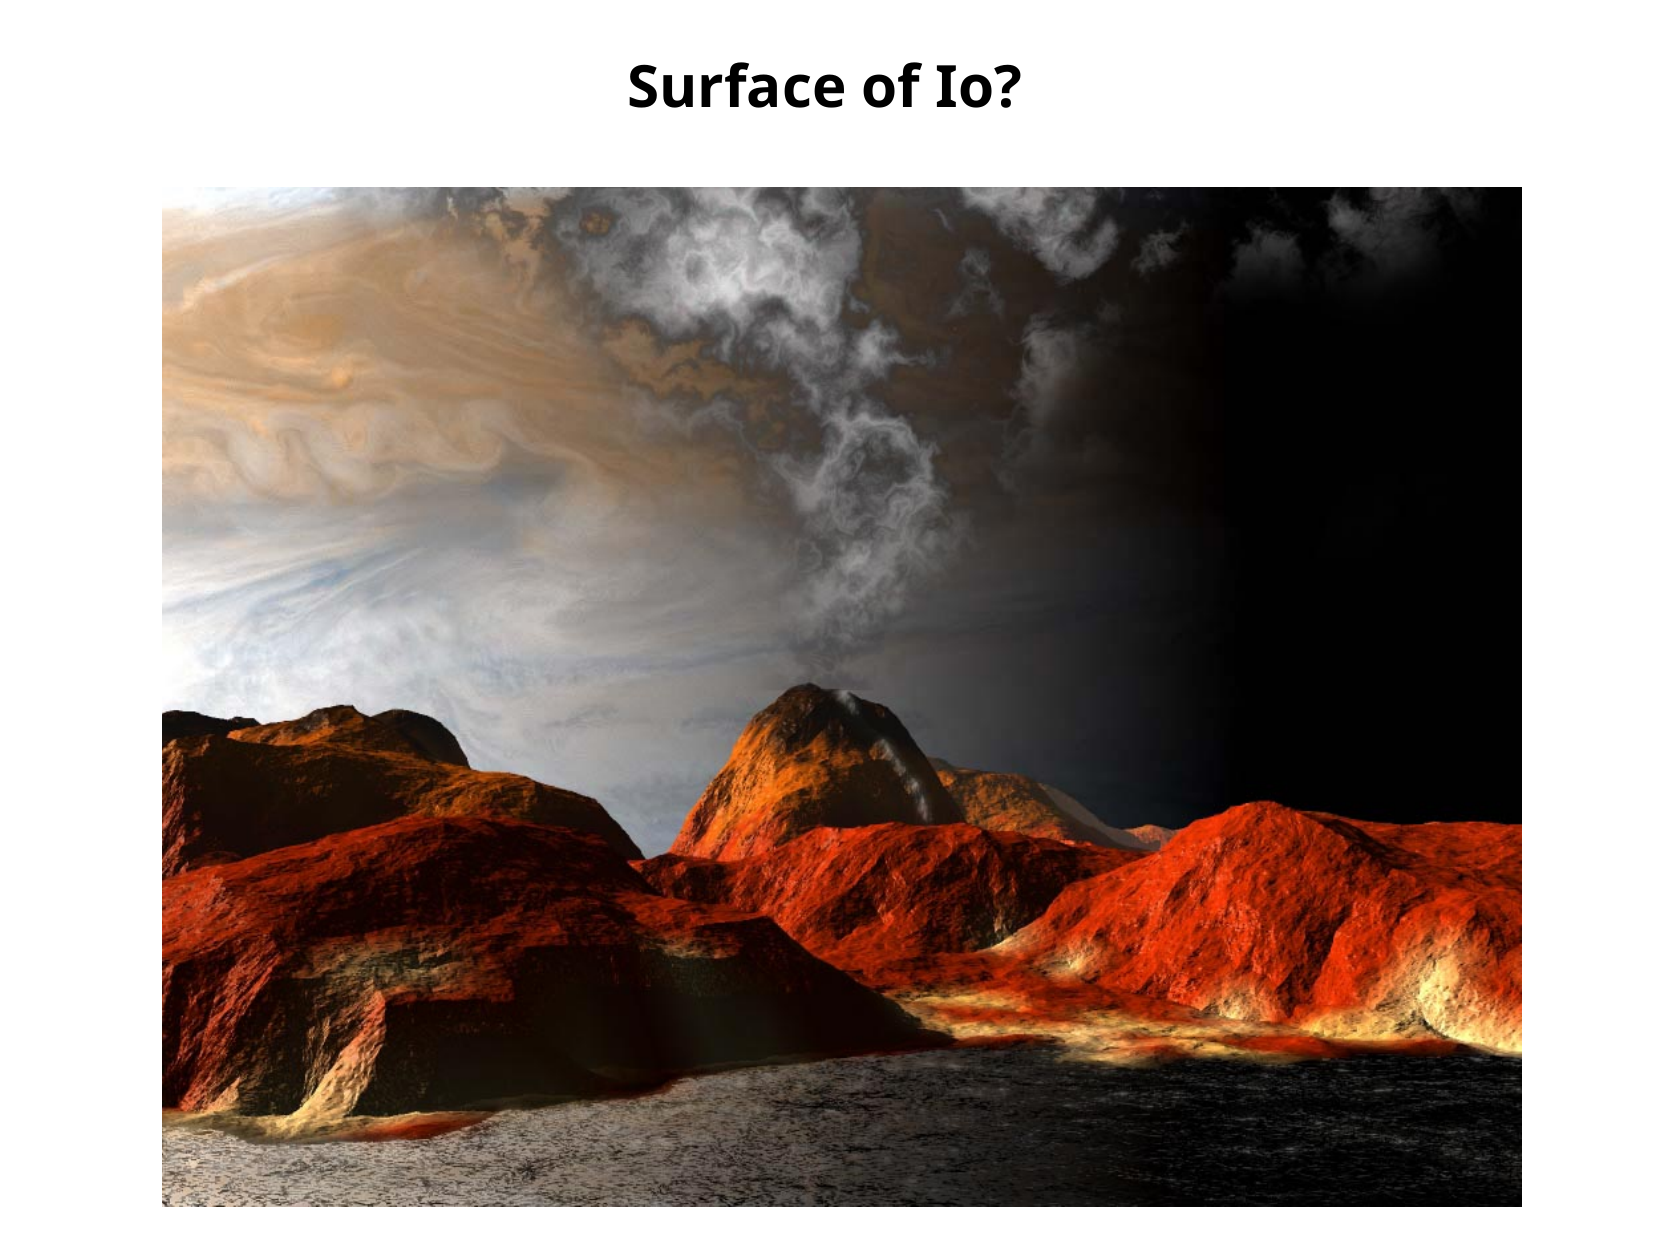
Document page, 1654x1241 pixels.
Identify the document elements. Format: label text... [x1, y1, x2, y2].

text_box Surface of Io? [262, 37, 1388, 134]
picture [162, 187, 1522, 1207]
